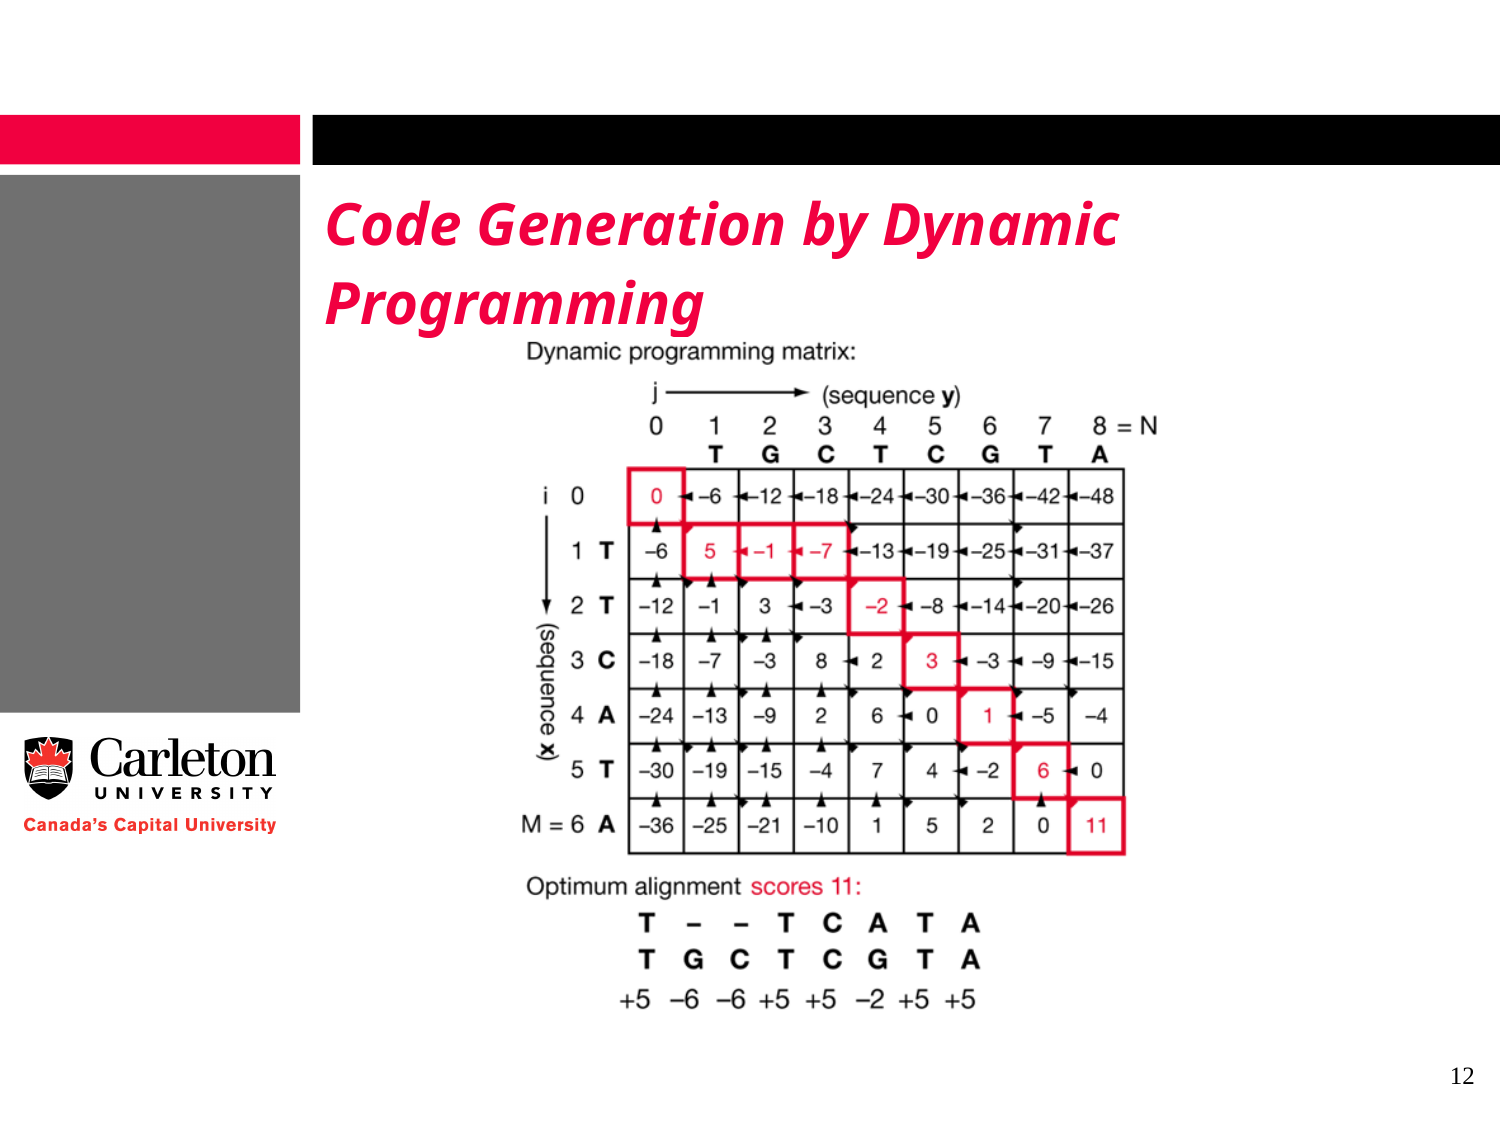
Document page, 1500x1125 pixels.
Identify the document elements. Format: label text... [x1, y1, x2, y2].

picture [516, 337, 1163, 1013]
title Code Generation by Dynamic Programming [324, 187, 1450, 338]
picture [24, 737, 276, 834]
